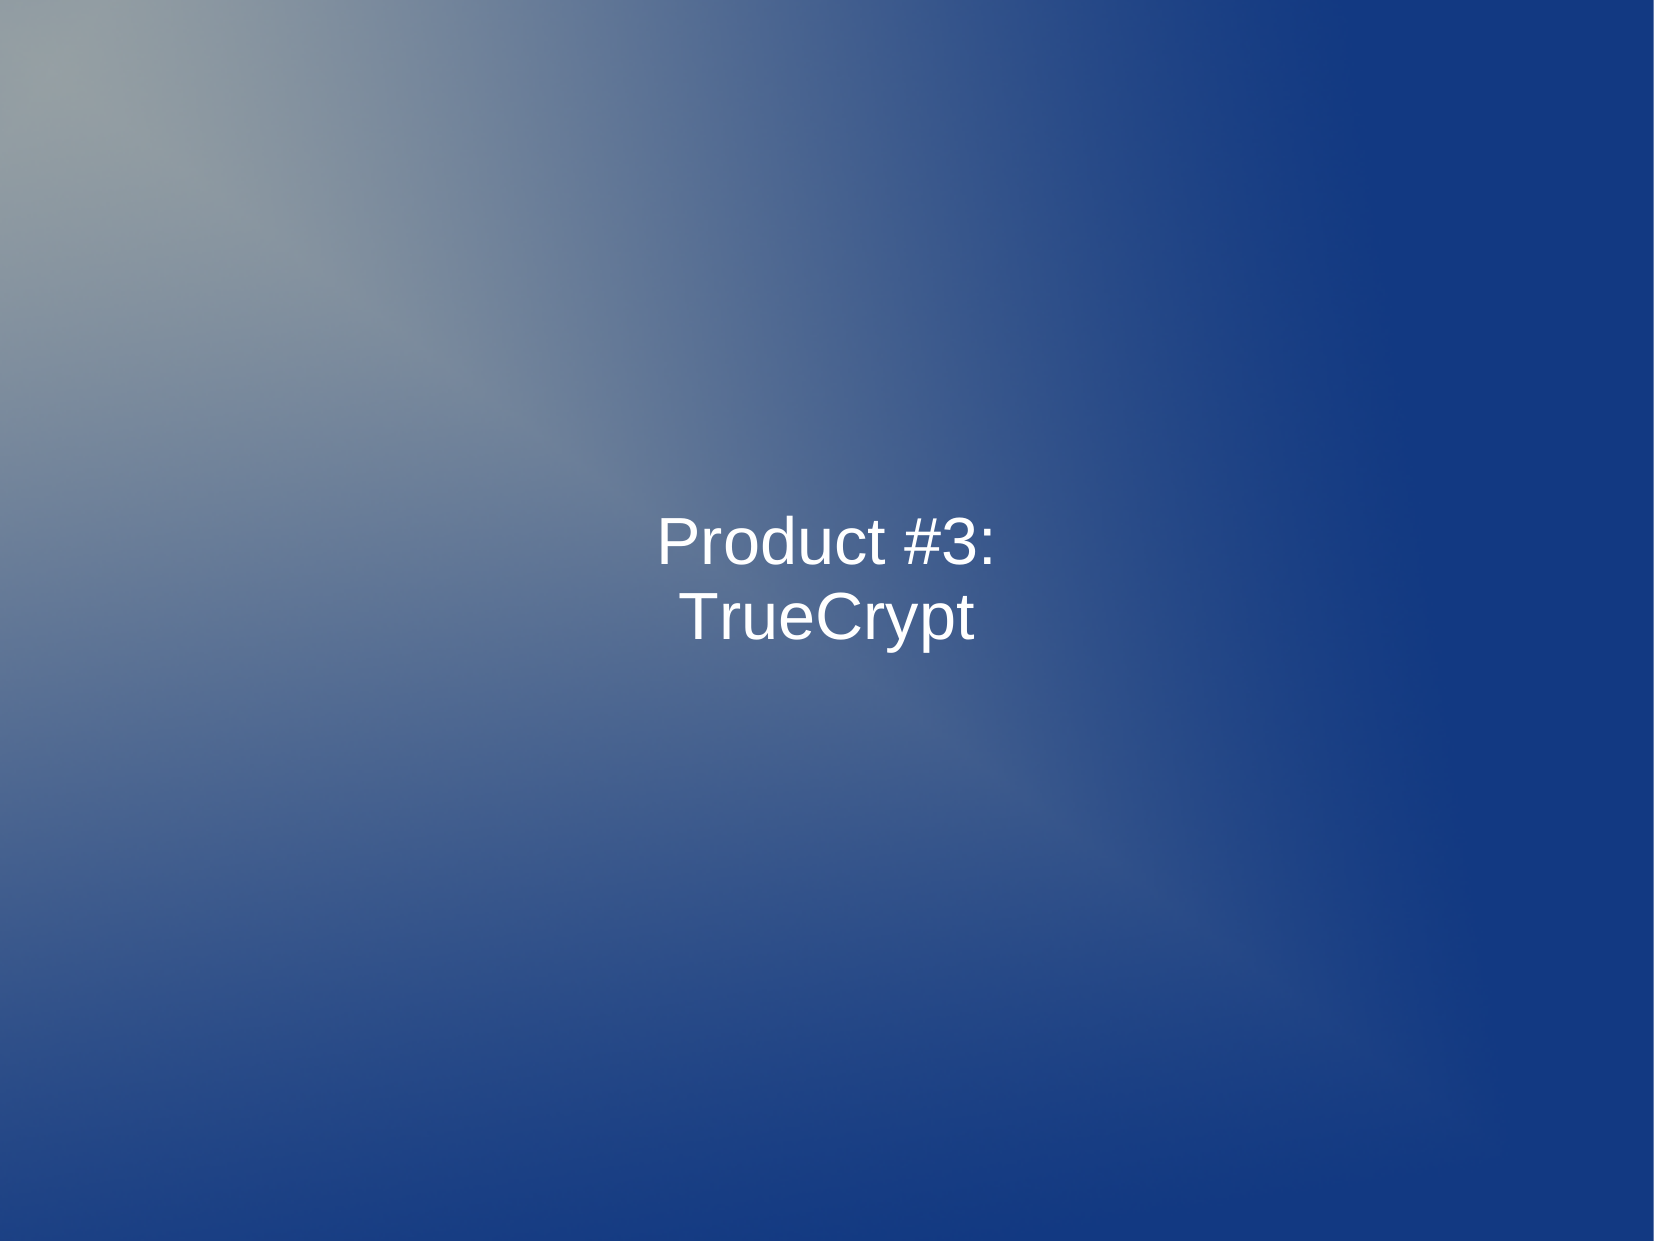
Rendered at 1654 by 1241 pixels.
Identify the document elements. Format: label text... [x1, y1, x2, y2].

subtitle Product #3: TrueCrypt [82, 49, 1571, 1109]
picture [0, 0, 1654, 1241]
